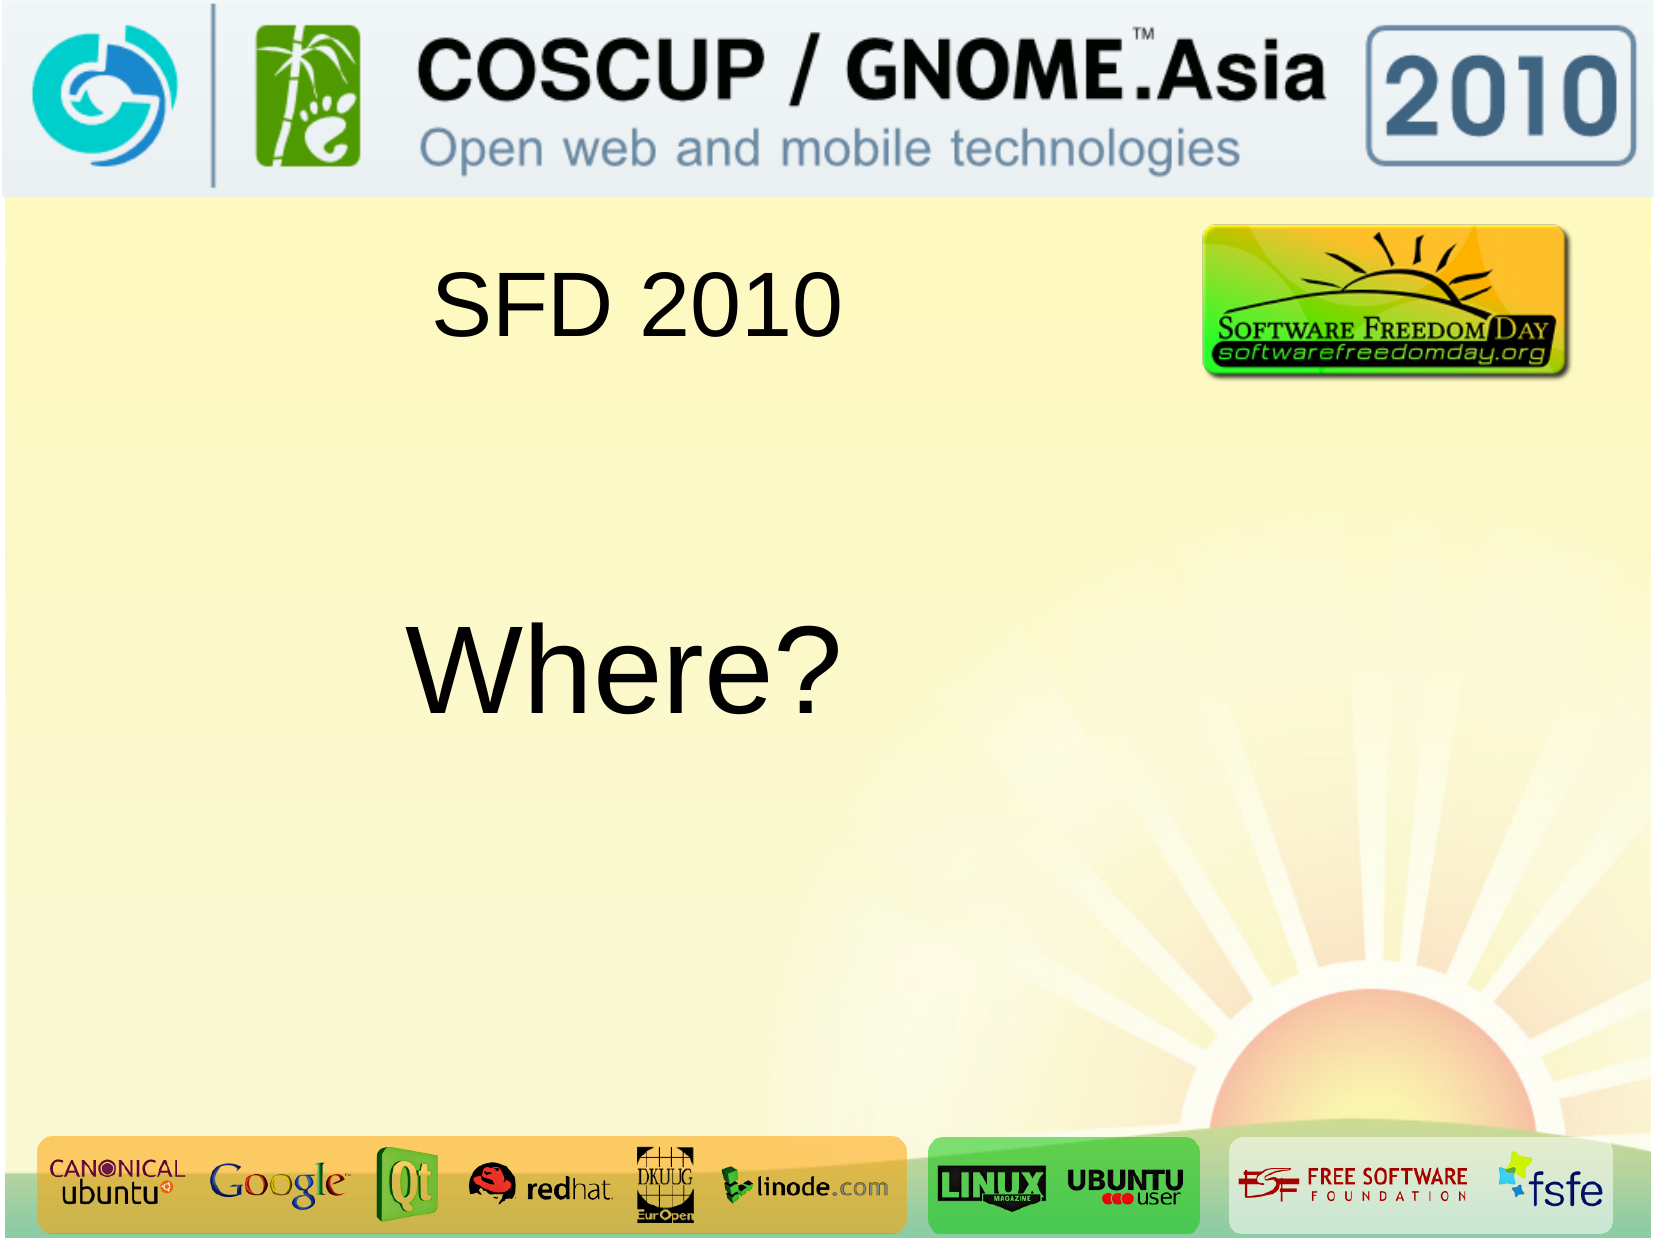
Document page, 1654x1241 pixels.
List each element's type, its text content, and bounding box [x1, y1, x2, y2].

picture [1, 0, 1654, 1238]
subtitle Where? [86, 231, 1163, 1109]
